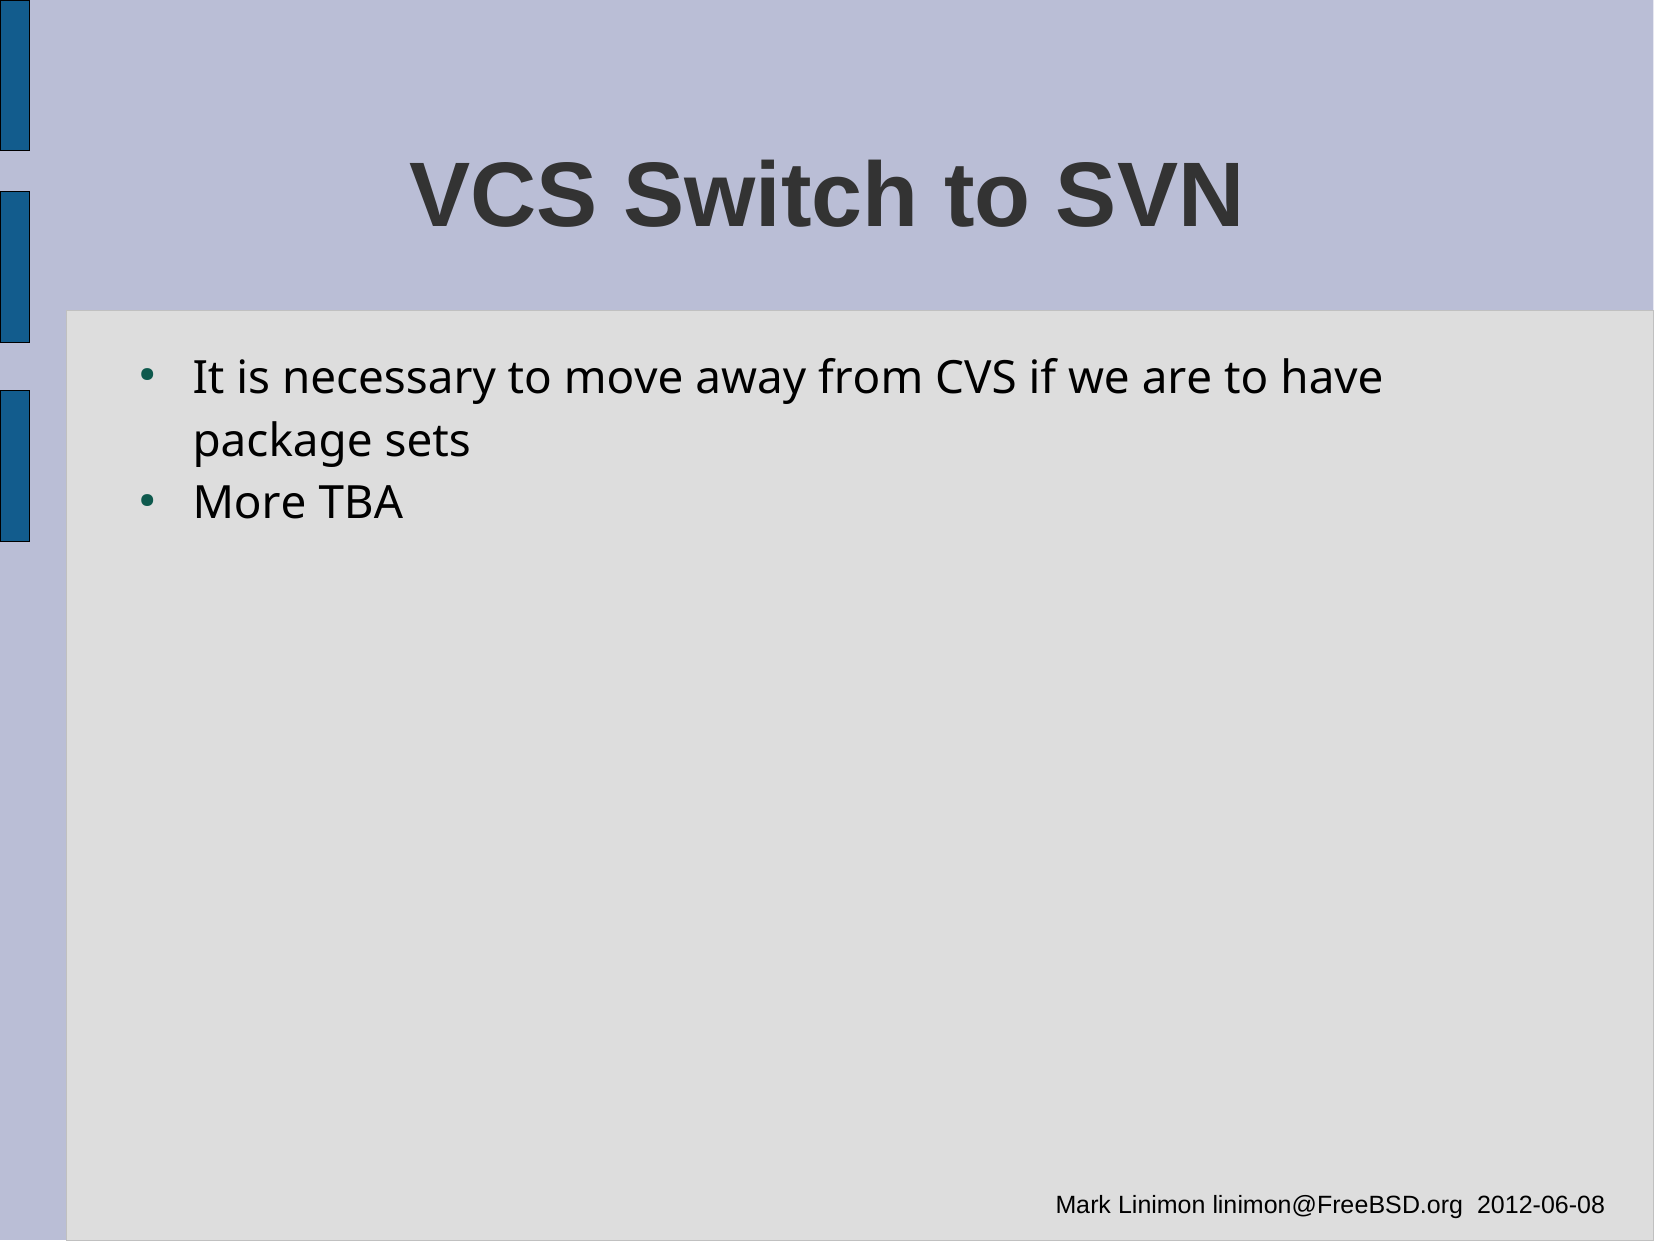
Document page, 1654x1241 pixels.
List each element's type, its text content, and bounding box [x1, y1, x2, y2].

text_box Mark Linimon linimon@FreeBSD.org 2012-06-08 [1055, 1190, 1626, 1219]
title VCS Switch to SVN [121, 91, 1534, 299]
list It is necessary to move away from CVS if we are to have package sets More TBA [121, 344, 1534, 1164]
